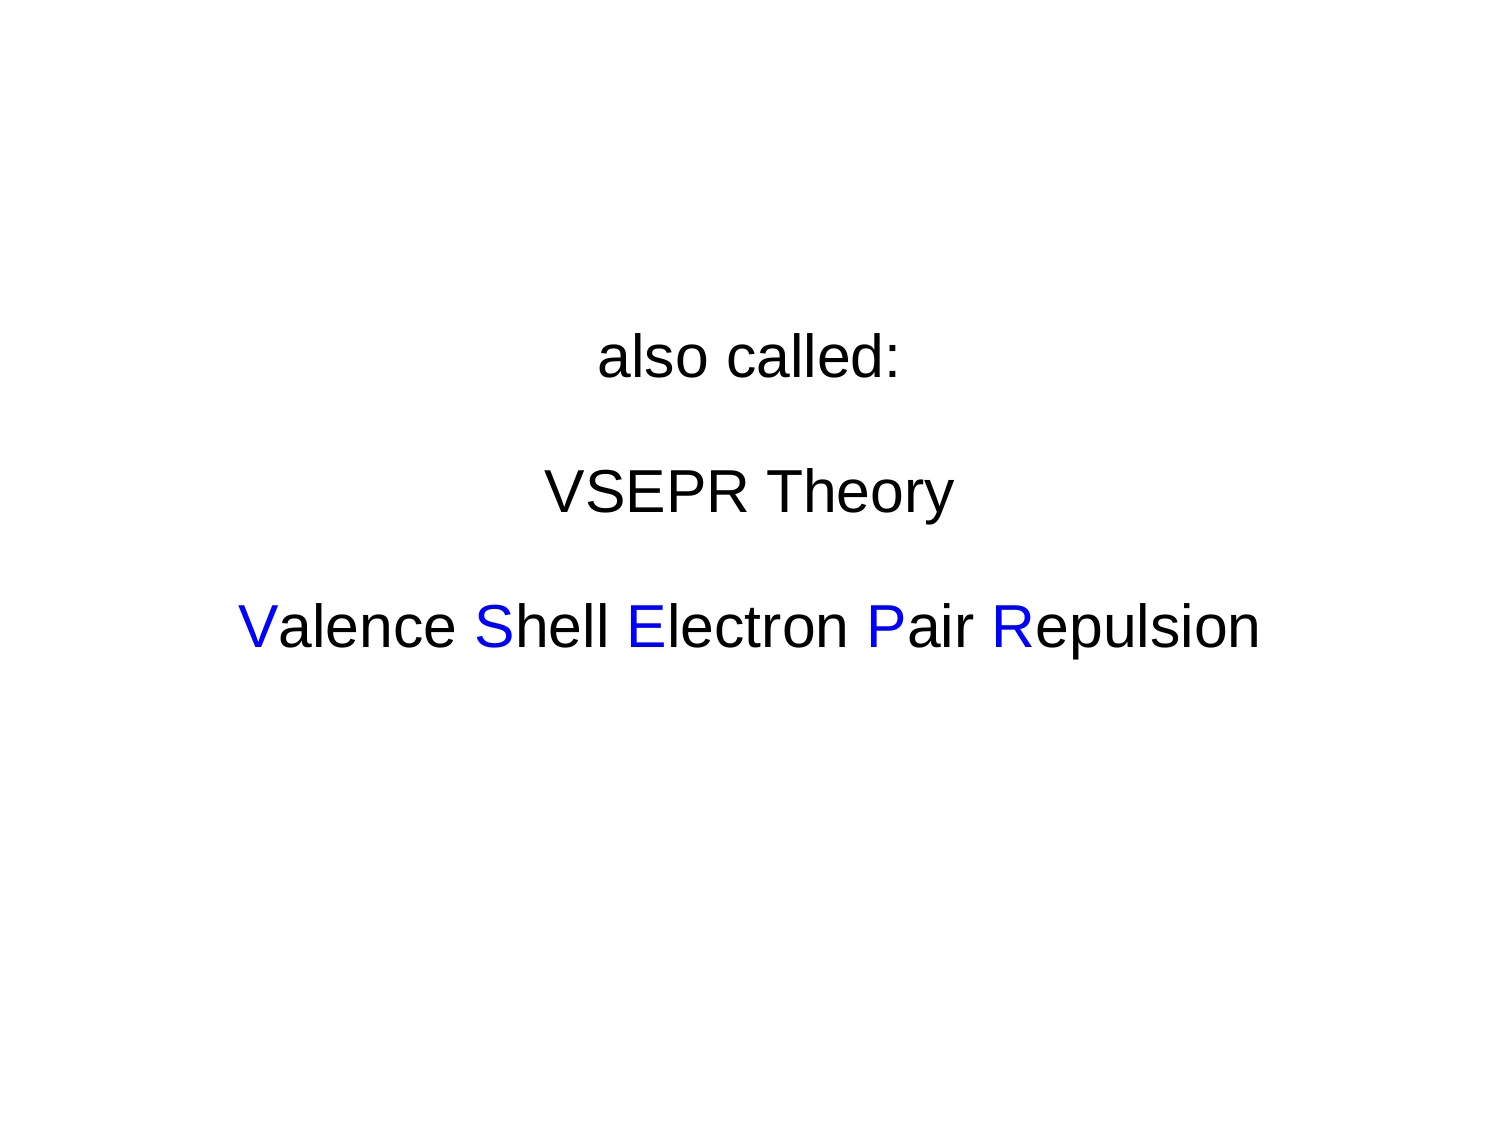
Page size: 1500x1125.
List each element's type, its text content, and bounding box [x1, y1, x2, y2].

subtitle also called: VSEPR Theory Valence Shell Electron Pair Repulsion [75, 44, 1425, 1006]
